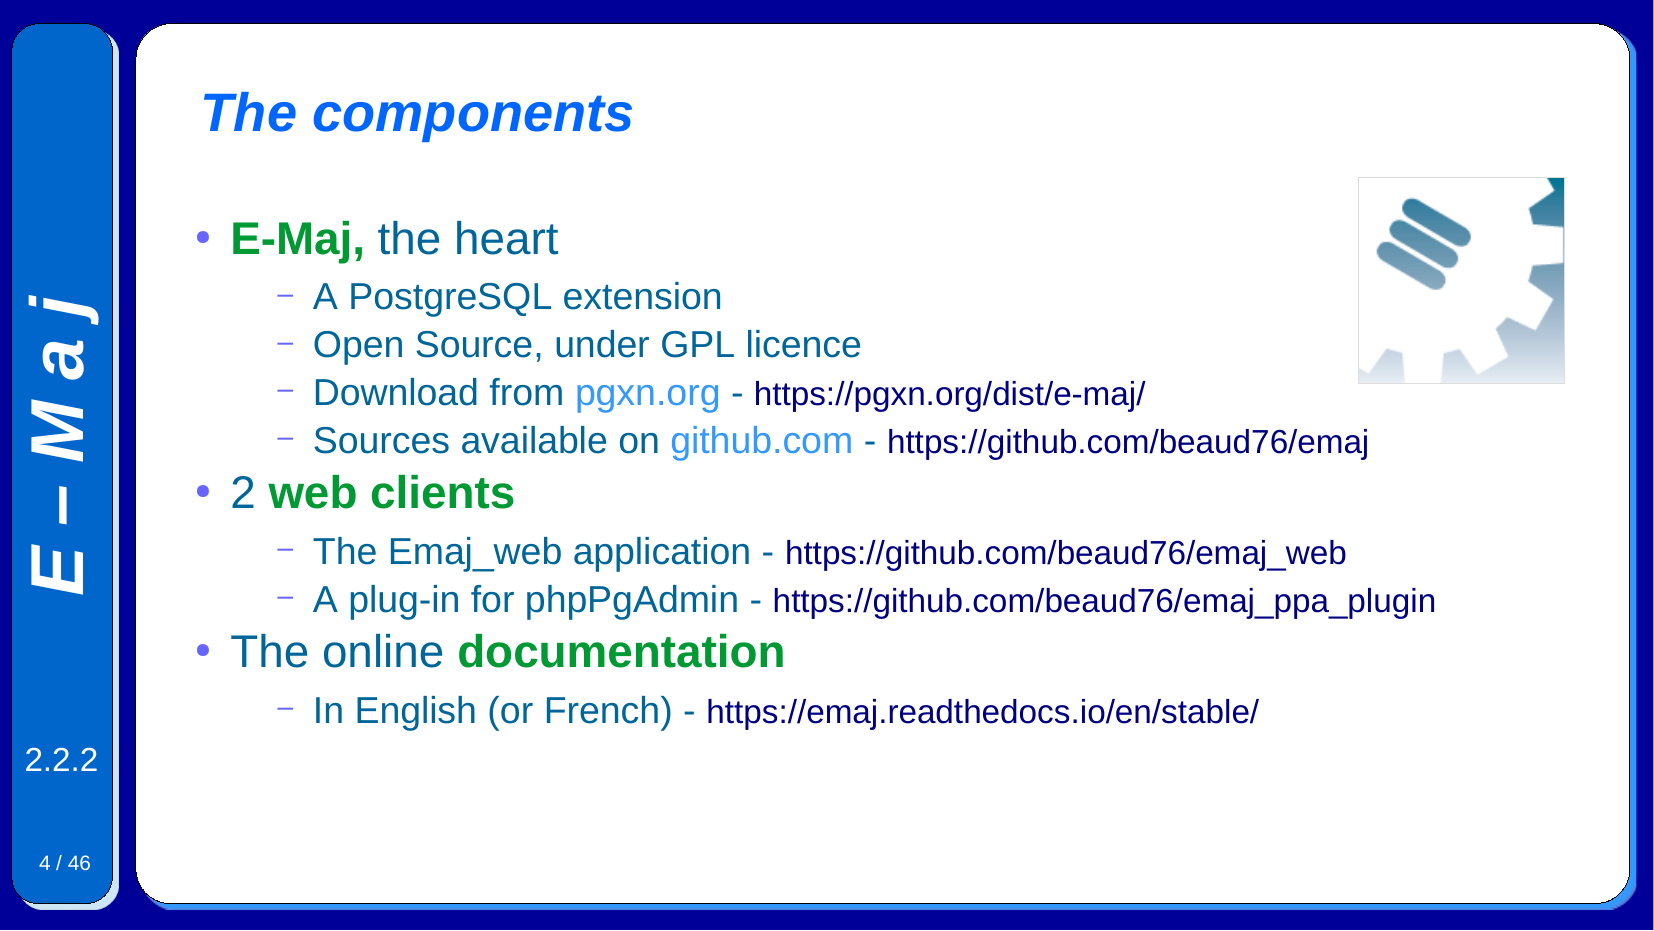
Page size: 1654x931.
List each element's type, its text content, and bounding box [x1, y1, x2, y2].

picture [1358, 177, 1565, 384]
list E-Maj, the heart A PostgreSQL extension Open Source, under GPL licence Download from pgxn.org - https://pgxn.org/dist/e-maj/ Sources available on github.com - https://github.com/beaud76/emaj 2 web clients The Emaj_web application - https://github.com/beaud76/emaj_web A plug-in for phpPgAdmin - https://github.com/beaud76/emaj_ppa_plugin The online documentation In English (or French) - https://emaj.readthedocs.io/en/stable/ [177, 212, 1587, 804]
title The components [200, 34, 1575, 191]
